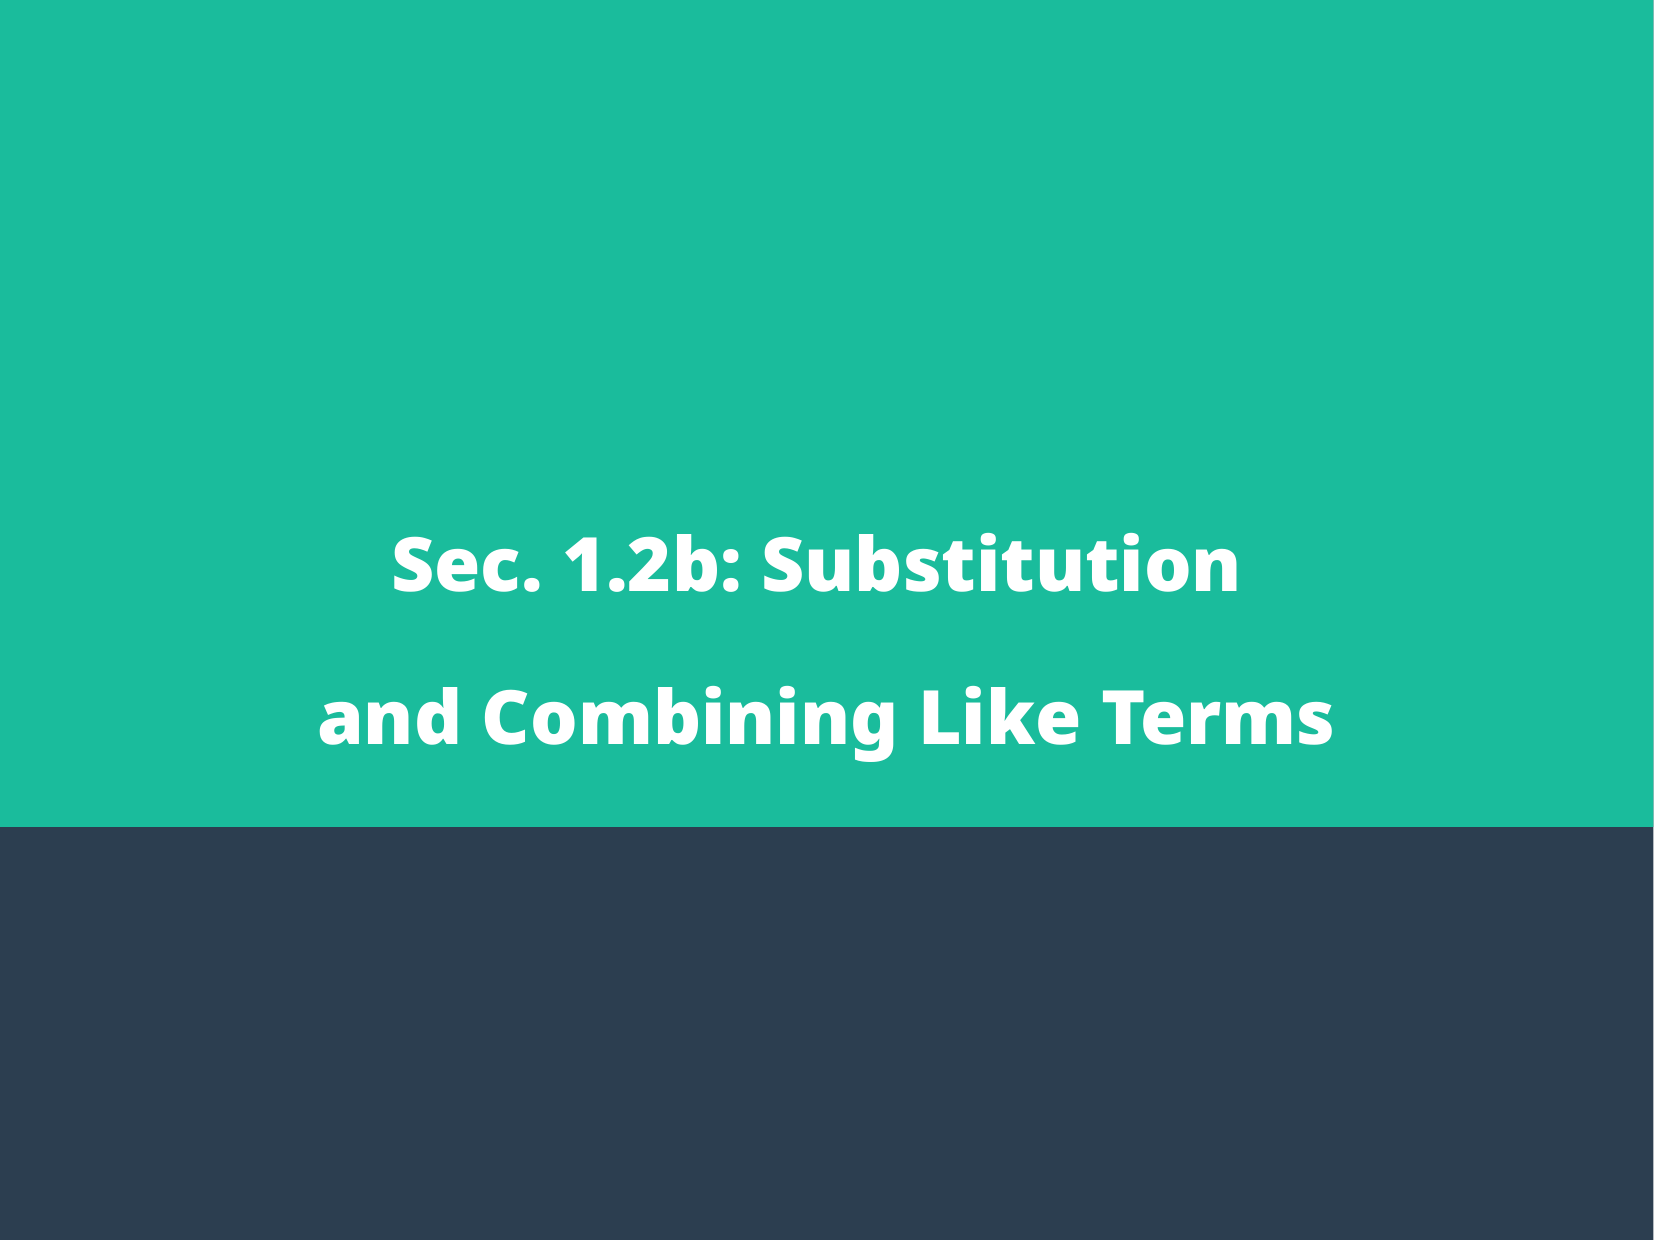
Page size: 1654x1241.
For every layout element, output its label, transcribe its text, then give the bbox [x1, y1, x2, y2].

title Sec. 1.2b: Substitution and Combining Like Terms [59, 450, 1595, 778]
